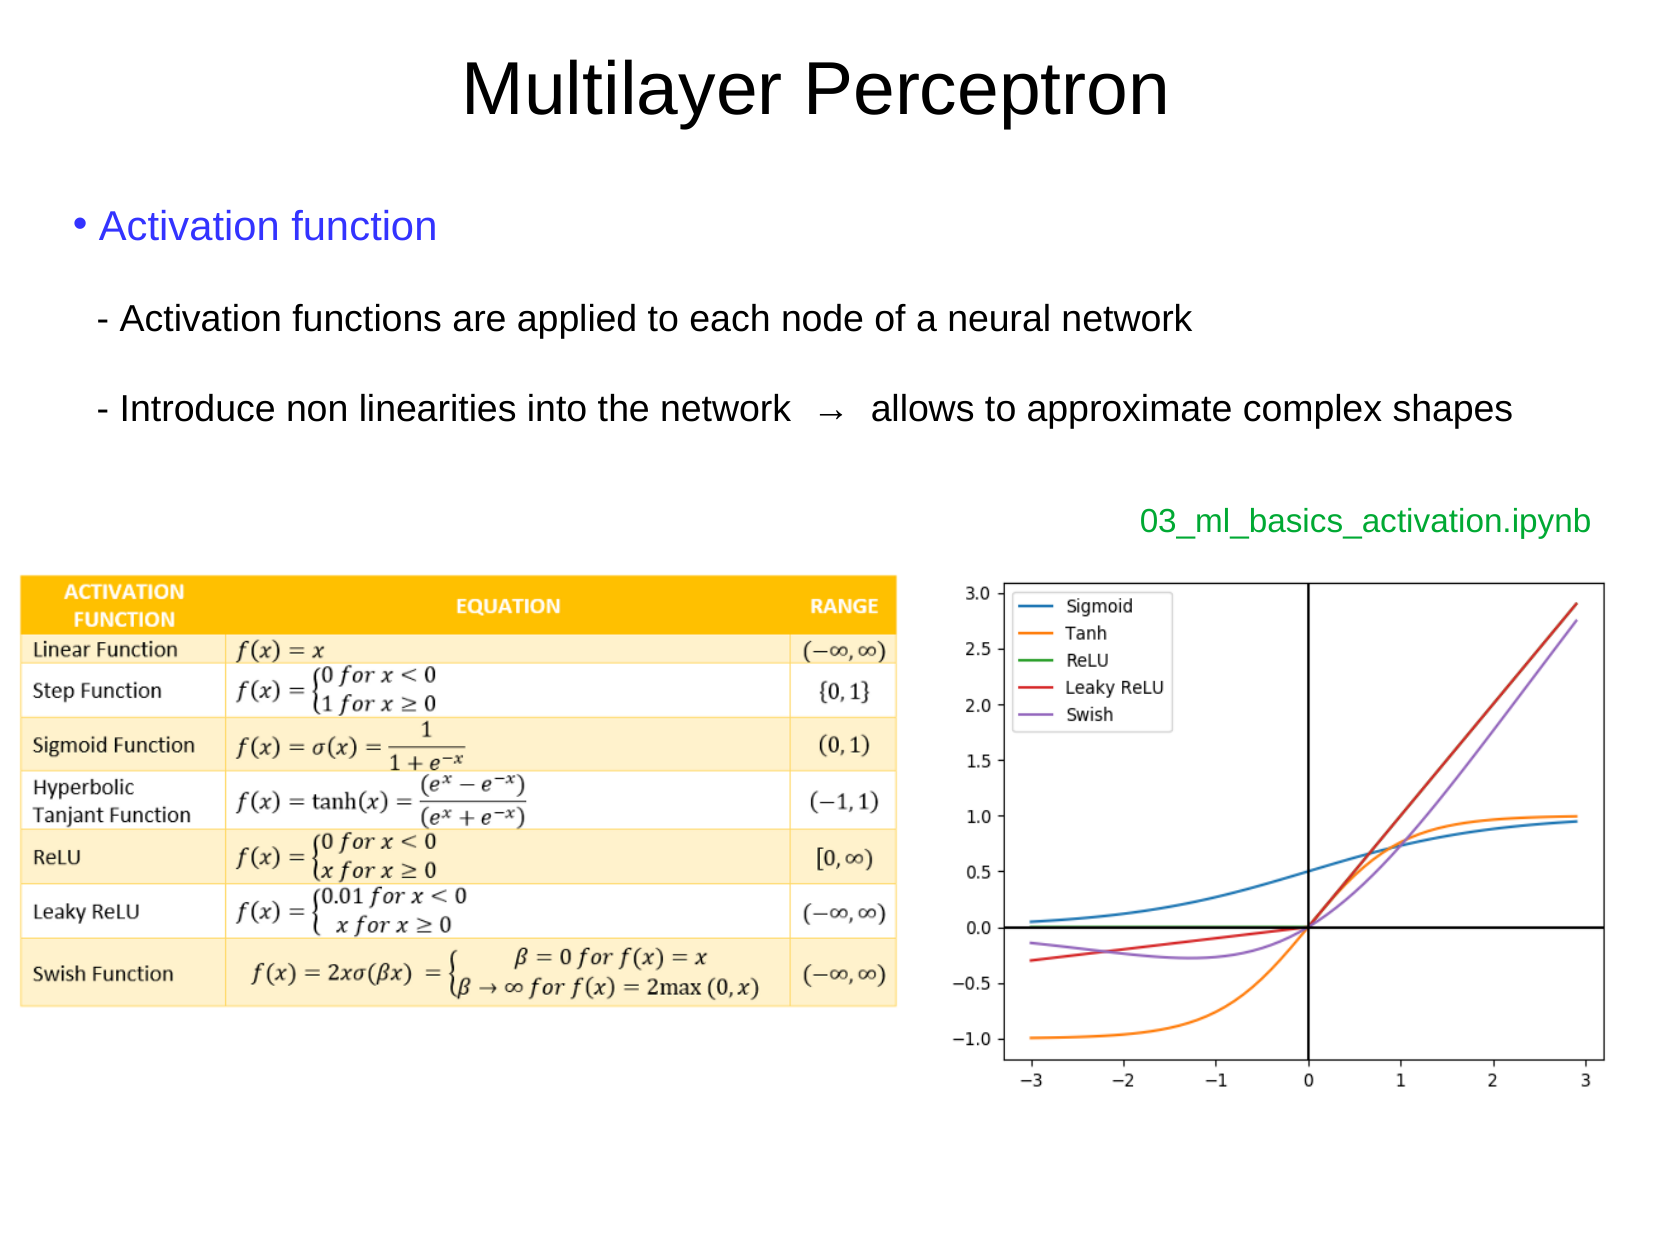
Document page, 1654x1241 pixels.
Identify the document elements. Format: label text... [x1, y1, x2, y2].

title Multilayer Perceptron [151, 0, 1502, 141]
picture [907, 872, 1654, 1128]
text_box 03_ml_basics_activation.ipynb [1125, 495, 1631, 547]
text_box Activation function - Activation functions are applied to each node of a neural network - Introduce non linearities into the network → allows to approximate complex shapes [58, 141, 1654, 872]
picture [15, 570, 901, 1010]
